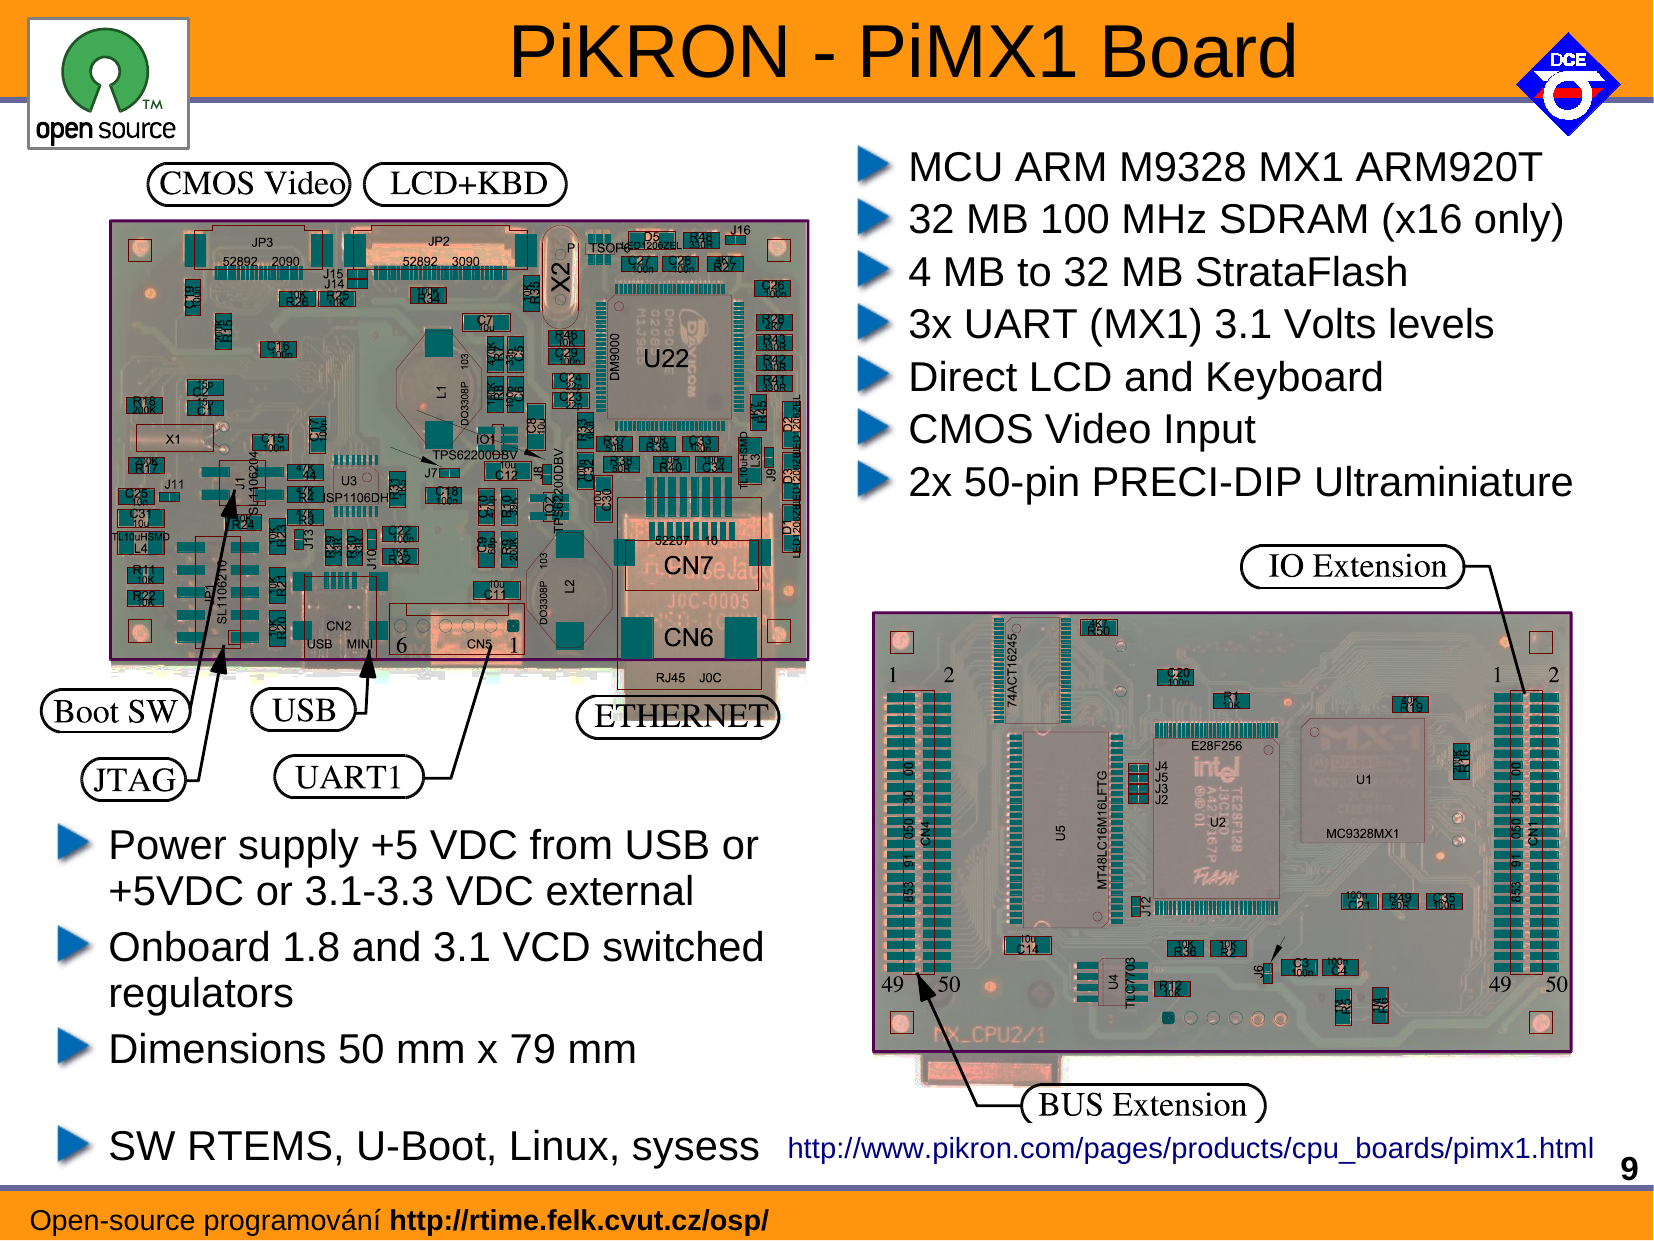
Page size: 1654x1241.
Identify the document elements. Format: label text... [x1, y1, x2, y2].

list Power supply +5 VDC from USB or +5VDC or 3.1-3.3 VDC external Onboard 1.8 and 3.1 VCD switched regulators Dimensions 50 mm x 79 mm [37, 821, 850, 1100]
chart [30, 147, 1613, 1124]
list SW RTEMS, U-Boot, Linux, sysess [37, 1122, 813, 1175]
list http://www.pikron.com/pages/products/cpu_boards/pimx1.html [787, 1131, 1613, 1181]
list MCU ARM M9328 MX1 ARM920T 32 MB 100 MHz SDRAM (x16 only) 4 MB to 32 MB StrataFlash 3x UART (MX1) 3.1 Volts levels Direct LCD and Keyboard CMOS Video Input 2x 50-pin PRECI-DIP Ultraminiature [837, 143, 1600, 545]
title PiKRON - PiMX1 Board [178, 4, 1631, 98]
